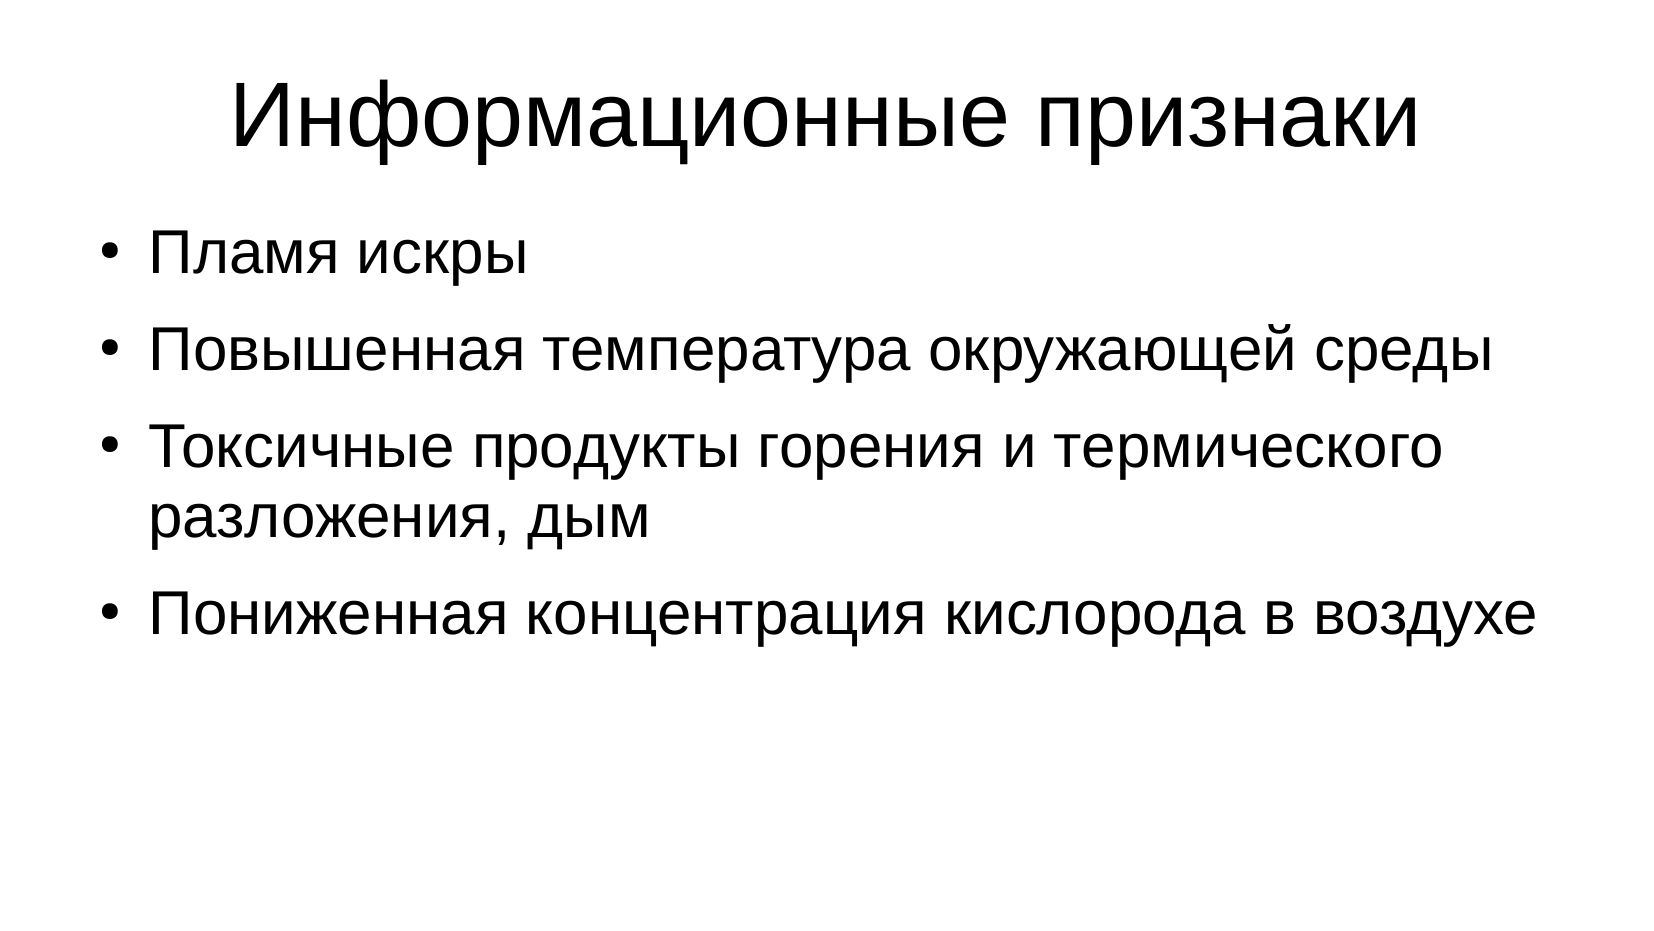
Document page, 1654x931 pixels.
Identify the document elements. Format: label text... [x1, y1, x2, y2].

list Пламя искры Повышенная температура окружающей среды Токсичные продукты горения и термического разложения, дым Пониженная концентрация кислорода в воздухе [82, 217, 1571, 758]
title Информационные признаки [82, 37, 1571, 193]
